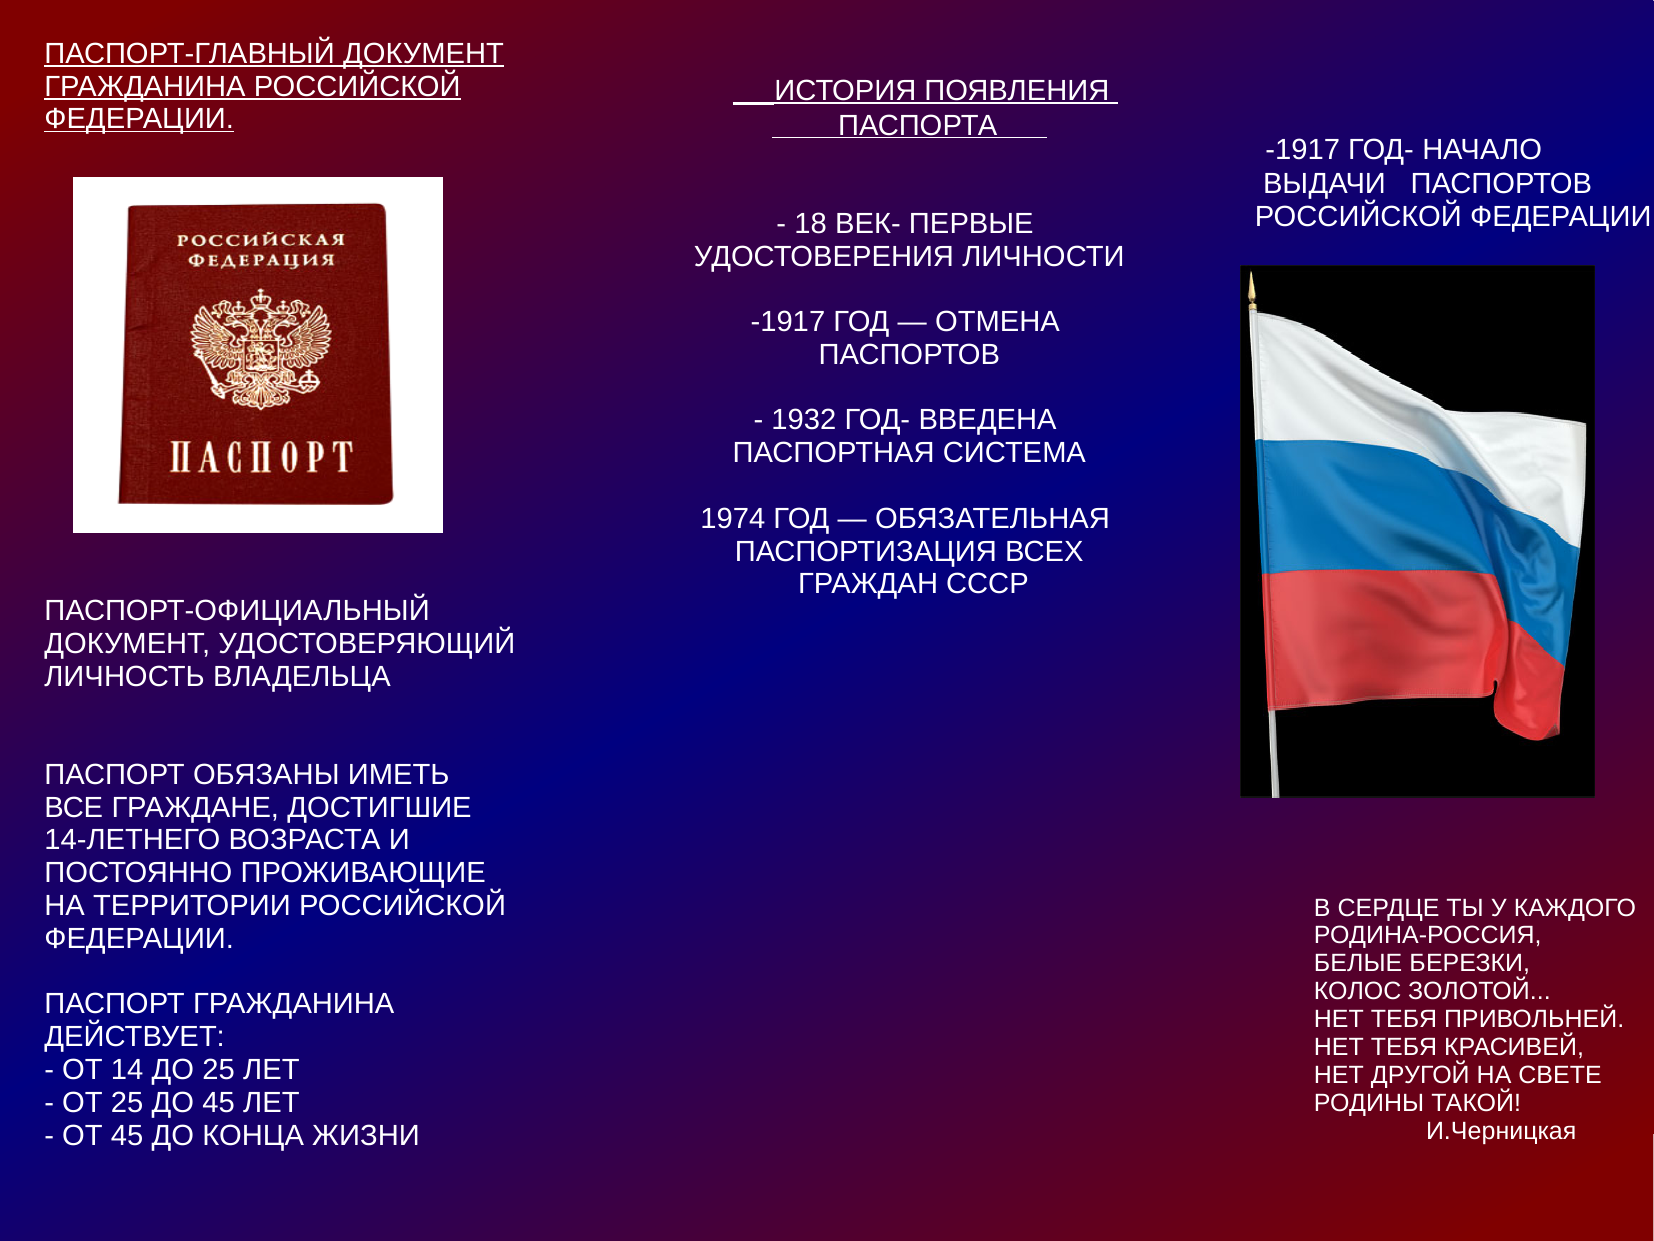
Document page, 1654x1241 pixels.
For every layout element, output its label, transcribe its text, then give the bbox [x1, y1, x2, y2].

picture [1240, 265, 1595, 798]
text_box ПАСПОРТ-ГЛАВНЫЙ ДОКУМЕНТ ГРАЖДАНИНА РОССИЙСКОЙ ФЕДЕРАЦИИ. ПАСПОРТ-ОФИЦИАЛЬНЫЙ ДОКУМЕНТ, УДОСТОВЕРЯЮЩИЙ ЛИЧНОСТЬ ВЛАДЕЛЬЦА ПАСПОРТ ОБЯЗАНЫ ИМЕТЬ ВСЕ ГРАЖДАНЕ, ДОСТИГШИЕ 14-ЛЕТНЕГО ВОЗРАСТА И ПОСТОЯННО ПРОЖИВАЮЩИЕ НА ТЕРРИТОРИИ РОССИЙСКОЙ ФЕДЕРАЦИИ. ПАСПОРТ ГРАЖДАНИНА ДЕЙСТВУЕТ: - ОТ 14 ДО 25 ЛЕТ - ОТ 25 ДО 45 ЛЕТ - ОТ 45 ДО КОНЦА ЖИЗНИ [29, 29, 532, 1201]
text_box В СЕРДЦЕ ТЫ У КАЖДОГО РОДИНА-РОССИЯ, БЕЛЫЕ БЕРЕЗКИ, КОЛОС ЗОЛОТОЙ... НЕТ ТЕБЯ ПРИВОЛЬНЕЙ. НЕТ ТЕБЯ КРАСИВЕЙ, НЕТ ДРУГОЙ НА СВЕТЕ РОДИНЫ ТАКОЙ! И.Черницкая [1299, 885, 1652, 1153]
text_box ИСТОРИЯ ПОЯВЛЕНИЯ ПАСПОРТА - 18 ВЕК- ПЕРВЫЕ УДОСТОВЕРЕНИЯ ЛИЧНОСТИ -1917 ГОД — ОТМЕНА ПАСПОРТОВ - 1932 ГОД- ВВЕДЕНА ПАСПОРТНАЯ СИСТЕМА 1974 ГОД — ОБЯЗАТЕЛЬНАЯ ПАСПОРТИЗАЦИЯ ВСЕХ ГРАЖДАН СССР [679, 59, 1140, 608]
picture [73, 177, 443, 533]
text_box -1917 ГОД- НАЧАЛО ВЫДАЧИ ПАСПОРТОВ РОССИЙСКОЙ ФЕДЕРАЦИИ [1240, 118, 1654, 241]
